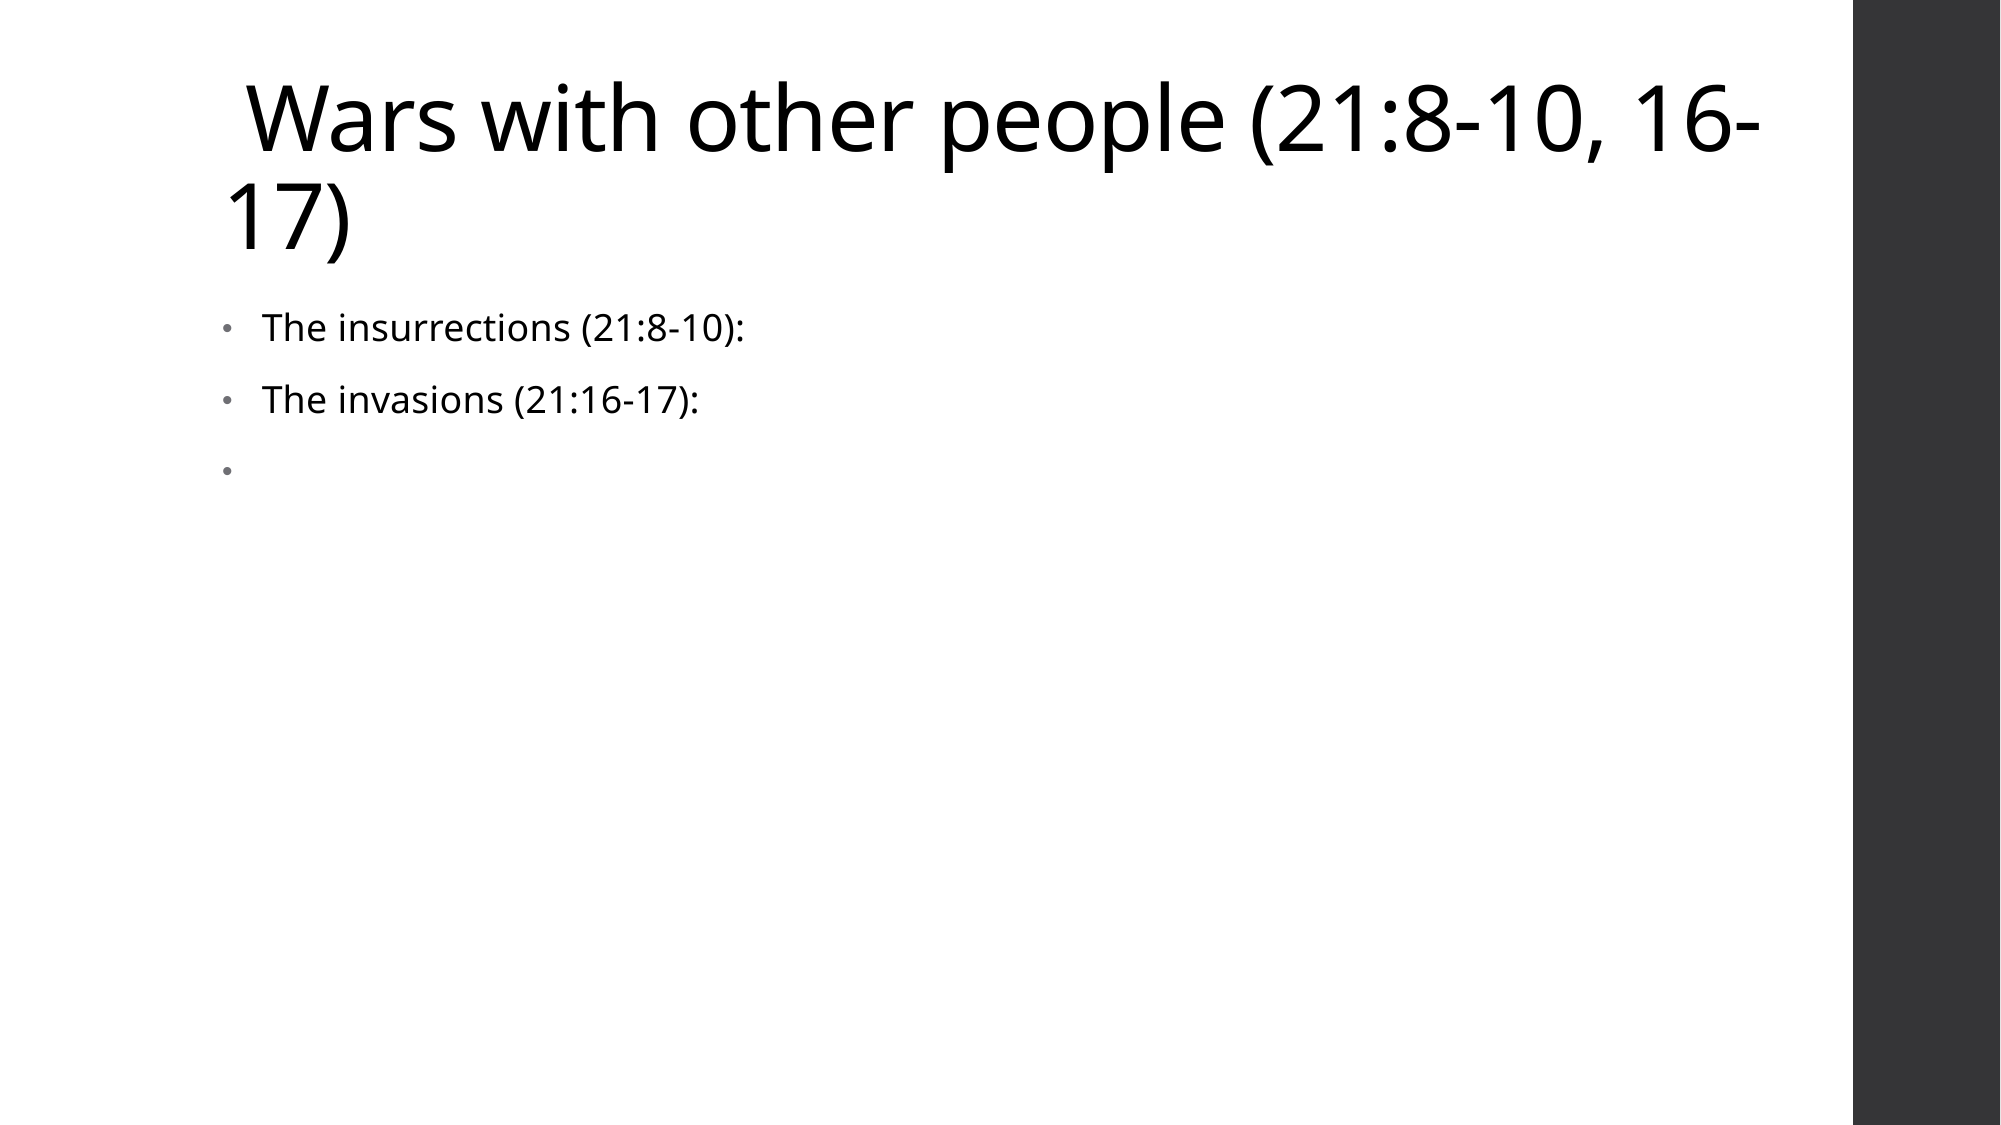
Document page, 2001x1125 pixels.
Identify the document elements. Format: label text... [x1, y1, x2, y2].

list The insurrections (21:8-10): The invasions (21:16-17): [206, 299, 1617, 1014]
title Wars with other people (21:8-10, 16-17) [206, 60, 1797, 278]
